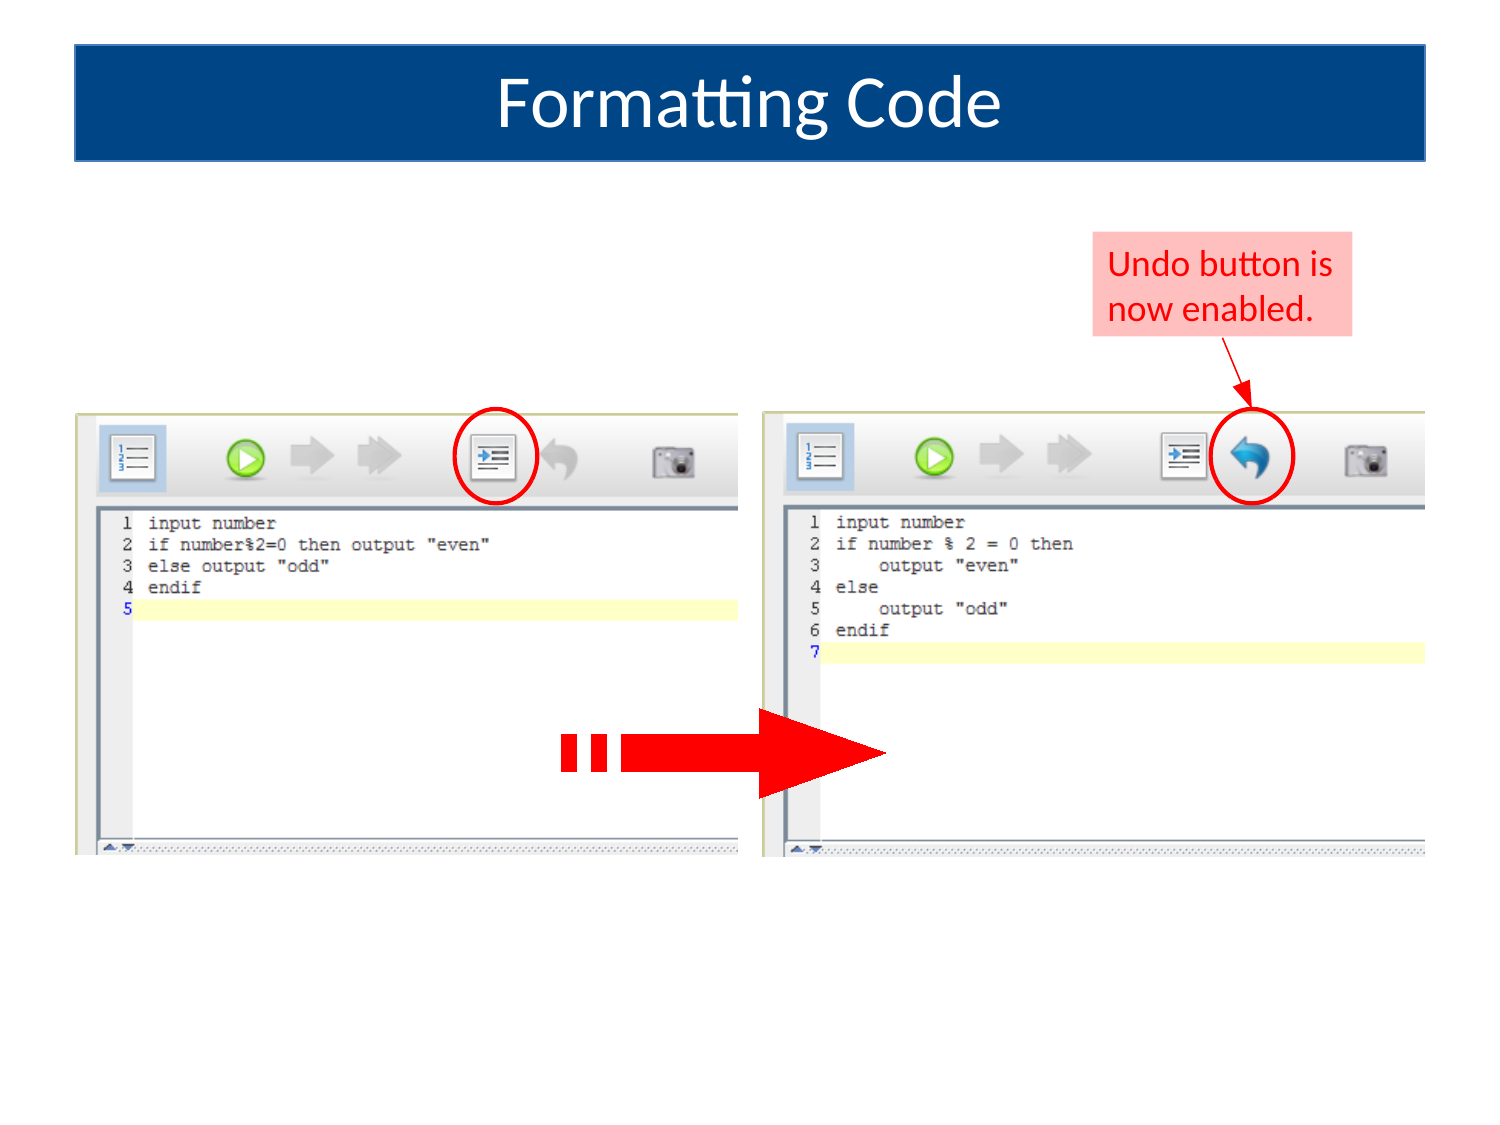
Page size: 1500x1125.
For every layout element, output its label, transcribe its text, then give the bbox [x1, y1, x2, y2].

picture [457, 413, 535, 501]
text_box Undo button is now enabled. [1092, 231, 1353, 337]
text_box [591, 734, 607, 772]
title Formatting Code [75, 45, 1425, 161]
picture [1213, 412, 1291, 501]
picture [75, 413, 738, 855]
text_box [621, 708, 886, 799]
picture [762, 411, 1425, 857]
text_box [561, 734, 577, 772]
